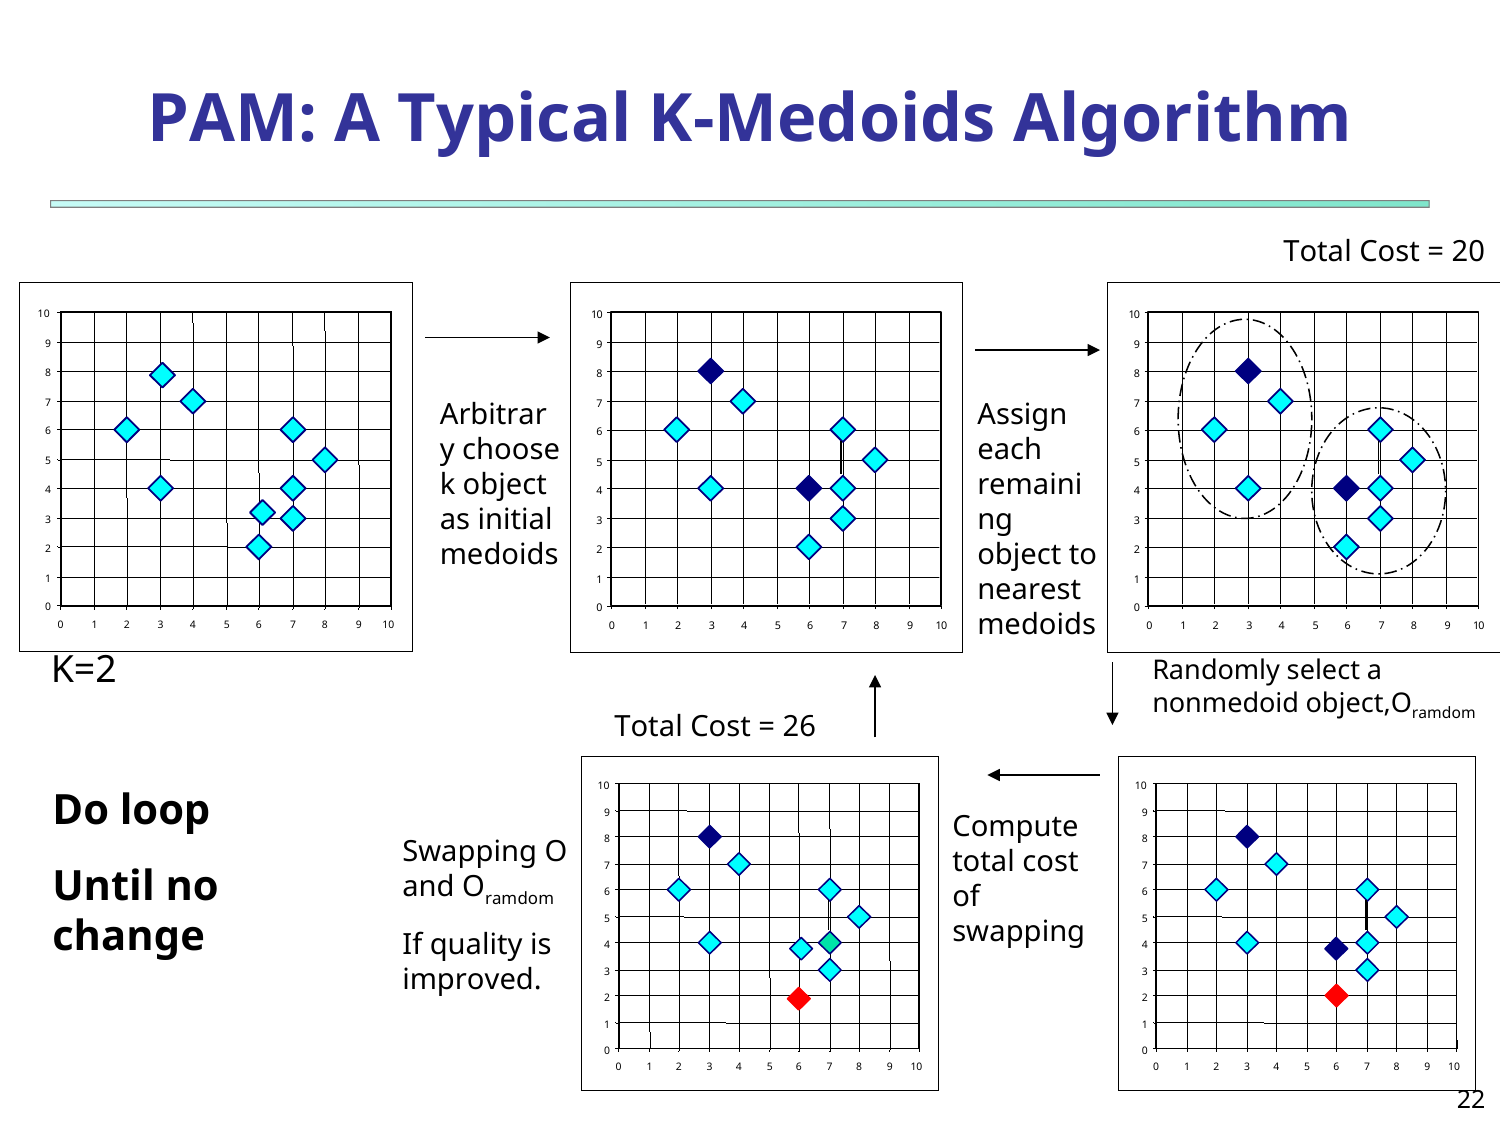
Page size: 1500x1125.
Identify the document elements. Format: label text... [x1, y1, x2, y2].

text_box [1119, 757, 1475, 1090]
text_box Do loop Until no change [37, 774, 363, 967]
text_box Swapping O and Oramdom If quality is improved. [387, 825, 588, 1004]
text_box 0 [615, 1059, 622, 1073]
text_box 5 [604, 912, 611, 925]
text_box [582, 757, 938, 1090]
text_box 3 [45, 513, 52, 526]
text_box 6 [45, 424, 52, 437]
text_box 0 [604, 1043, 611, 1057]
text_box 8 [45, 365, 52, 379]
text_box 5 [766, 1059, 773, 1073]
text_box 10 [382, 617, 395, 631]
text_box 7 [45, 395, 52, 409]
text_box 5 [45, 454, 52, 467]
text_box 7 [1364, 1059, 1371, 1073]
text_box 7 [604, 859, 611, 872]
chart [1100, 275, 1500, 663]
text_box Arbitrary choose k object as initial medoids [425, 387, 562, 613]
text_box 0 [1141, 1043, 1148, 1057]
text_box 8 [1141, 831, 1148, 845]
text_box 1 [646, 1059, 653, 1073]
text_box 6 [1333, 1059, 1340, 1073]
text_box 4 [604, 937, 611, 951]
text_box 9 [355, 617, 362, 631]
text_box 7 [826, 1059, 833, 1073]
text_box 1 [604, 1018, 611, 1031]
text_box 10 [37, 307, 50, 320]
text_box 3 [1244, 1059, 1251, 1073]
text_box 0 [1153, 1059, 1160, 1073]
title PAM: A Typical K-Medoids Algorithm [0, 62, 1500, 163]
text_box 9 [45, 337, 52, 350]
text_box 6 [1141, 884, 1148, 898]
text_box 9 [604, 806, 611, 819]
chart [562, 275, 976, 663]
text_box 0 [45, 600, 52, 613]
text_box Assign each remaining object to nearest medoids [962, 387, 1113, 648]
text_box 5 [1304, 1059, 1311, 1073]
text_box 2 [604, 990, 611, 1004]
text_box Compute total cost of swapping [939, 799, 1118, 956]
text_box 6 [604, 884, 611, 898]
text_box [20, 283, 412, 651]
text_box 8 [856, 1059, 863, 1073]
text_box 3 [1141, 965, 1148, 978]
text_box 10 [597, 778, 610, 792]
text_box 8 [604, 831, 611, 845]
text_box 8 [321, 617, 329, 631]
text_box 4 [189, 617, 197, 631]
text_box 1 [1141, 1018, 1148, 1031]
text_box 1 [45, 571, 52, 585]
text_box 9 [1141, 806, 1148, 819]
text_box Randomly select a nonmedoid object,Oramdom [1137, 644, 1500, 730]
text_box 4 [45, 483, 52, 496]
text_box 7 [1141, 859, 1148, 872]
text_box 2 [1141, 990, 1148, 1004]
text_box 10 [1134, 778, 1148, 792]
text_box 5 [223, 617, 230, 631]
text_box 4 [1141, 937, 1148, 951]
text_box Total Cost = 20 [1268, 224, 1500, 276]
text_box 4 [1273, 1059, 1280, 1073]
text_box 1 [91, 617, 98, 631]
text_box 6 [795, 1059, 803, 1073]
text_box 6 [255, 617, 262, 631]
text_box 2 [1213, 1059, 1220, 1073]
text_box 3 [604, 965, 611, 978]
text_box 10 [1448, 1059, 1461, 1073]
text_box 9 [886, 1059, 893, 1073]
text_box 7 [289, 617, 297, 631]
text_box K=2 [36, 637, 133, 698]
text_box 2 [123, 617, 130, 631]
text_box 1 [1184, 1059, 1191, 1073]
text_box 5 [1141, 912, 1148, 925]
text_box 4 [735, 1059, 742, 1073]
text_box Total Cost = 26 [599, 699, 832, 751]
text_box 0 [57, 617, 64, 631]
text_box 10 [910, 1059, 923, 1073]
text_box 2 [675, 1059, 683, 1073]
text_box 3 [706, 1059, 713, 1073]
text_box <number> [1187, 1062, 1500, 1125]
text_box 2 [45, 541, 52, 555]
text_box 8 [1393, 1059, 1400, 1073]
text_box 9 [1424, 1059, 1431, 1073]
text_box 3 [157, 617, 164, 631]
